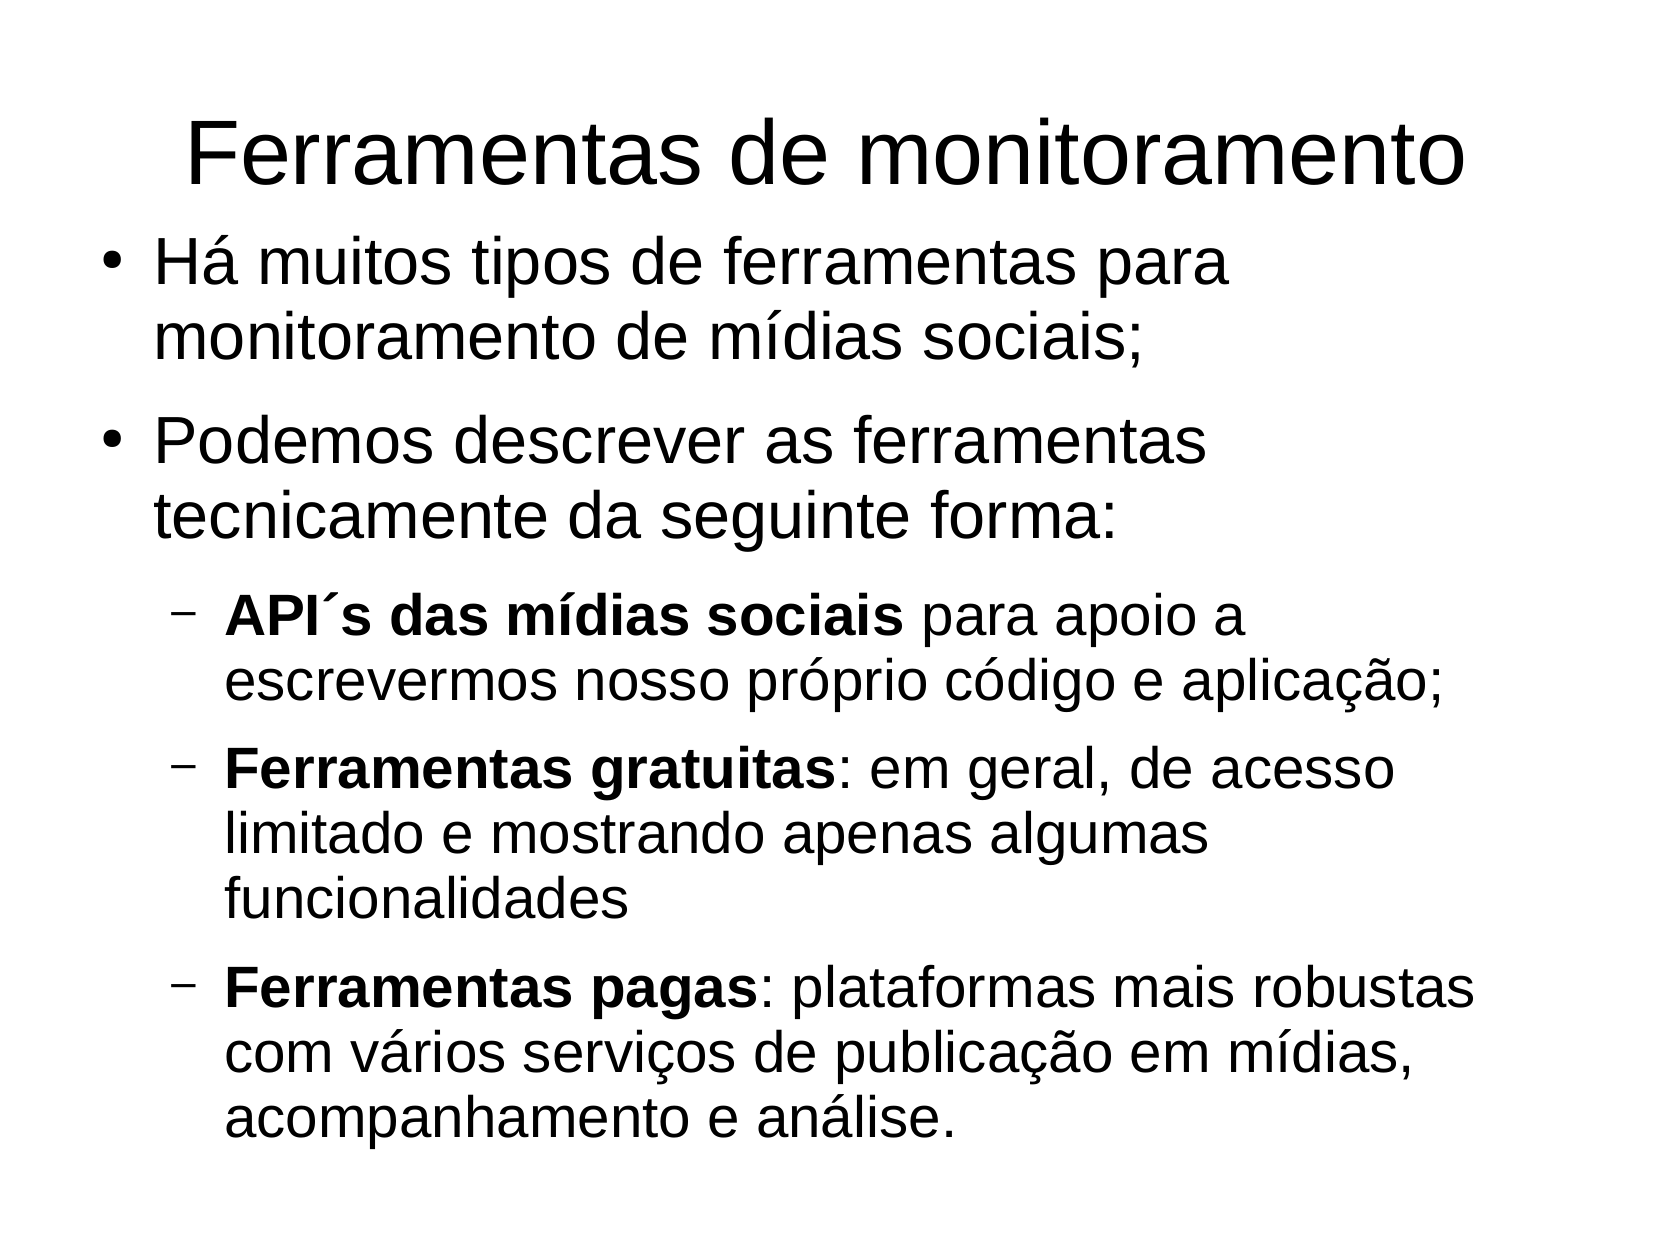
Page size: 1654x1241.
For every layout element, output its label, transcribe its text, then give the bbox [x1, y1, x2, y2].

title Ferramentas de monitoramento [82, 49, 1571, 224]
list Há muitos tipos de ferramentas para monitoramento de mídias sociais; Podemos descrever as ferramentas tecnicamente da seguinte forma: API´s das mídias sociais para apoio a escrevermos nosso próprio código e aplicação; Ferramentas gratuitas: em geral, de acesso limitado e mostrando apenas algumas funcionalidades Ferramentas pagas: plataformas mais robustas com vários serviços de publicação em mídias, acompanhamento e análise. [82, 224, 1571, 944]
